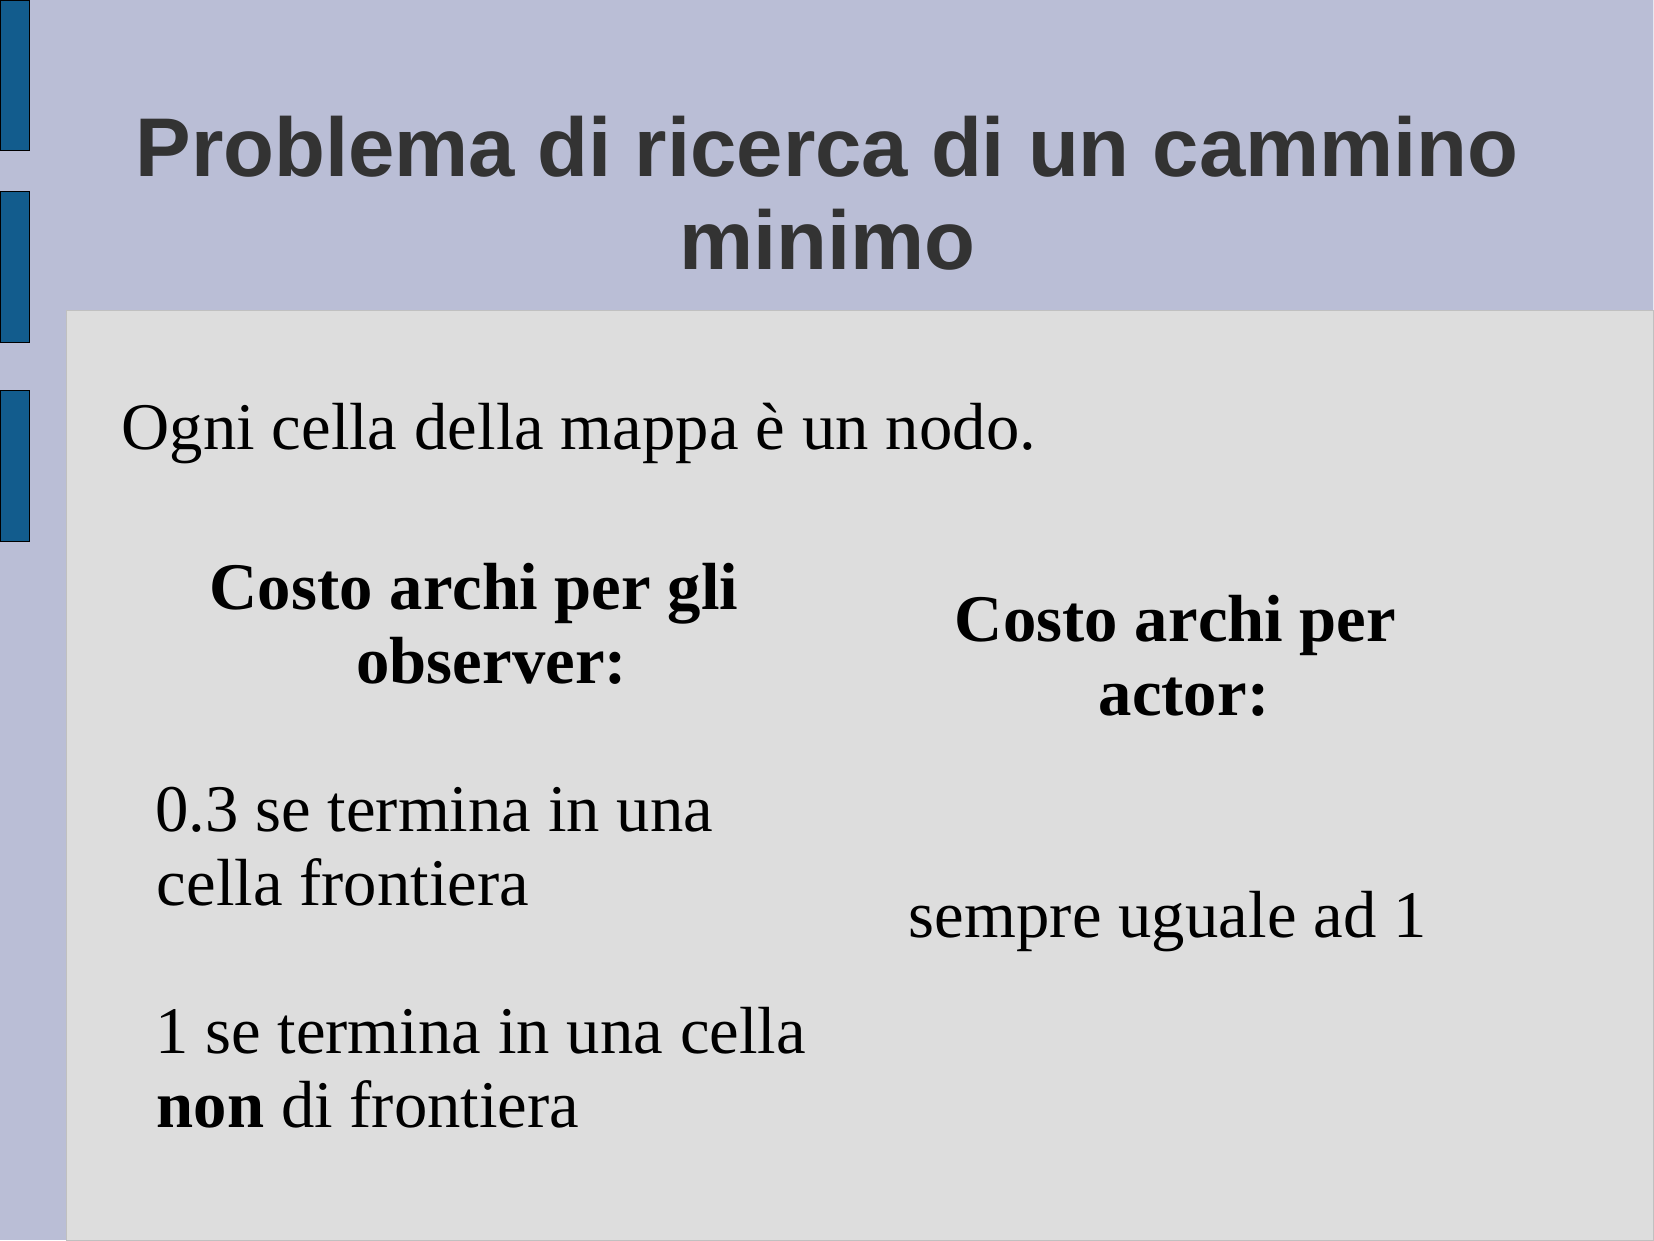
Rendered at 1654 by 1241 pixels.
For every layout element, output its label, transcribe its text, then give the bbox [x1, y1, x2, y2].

subtitle Ogni cella della mappa è un nodo. [121, 352, 1536, 502]
text_box Costo archi per actor: sempre uguale ad 1 [892, 456, 1477, 1077]
title Problema di ricerca di un cammino minimo [121, 98, 1534, 291]
text_box Costo archi per gli observer: 0.3 se termina in una cella frontiera 1 se termina in una cella non di frontiera [121, 513, 827, 1179]
